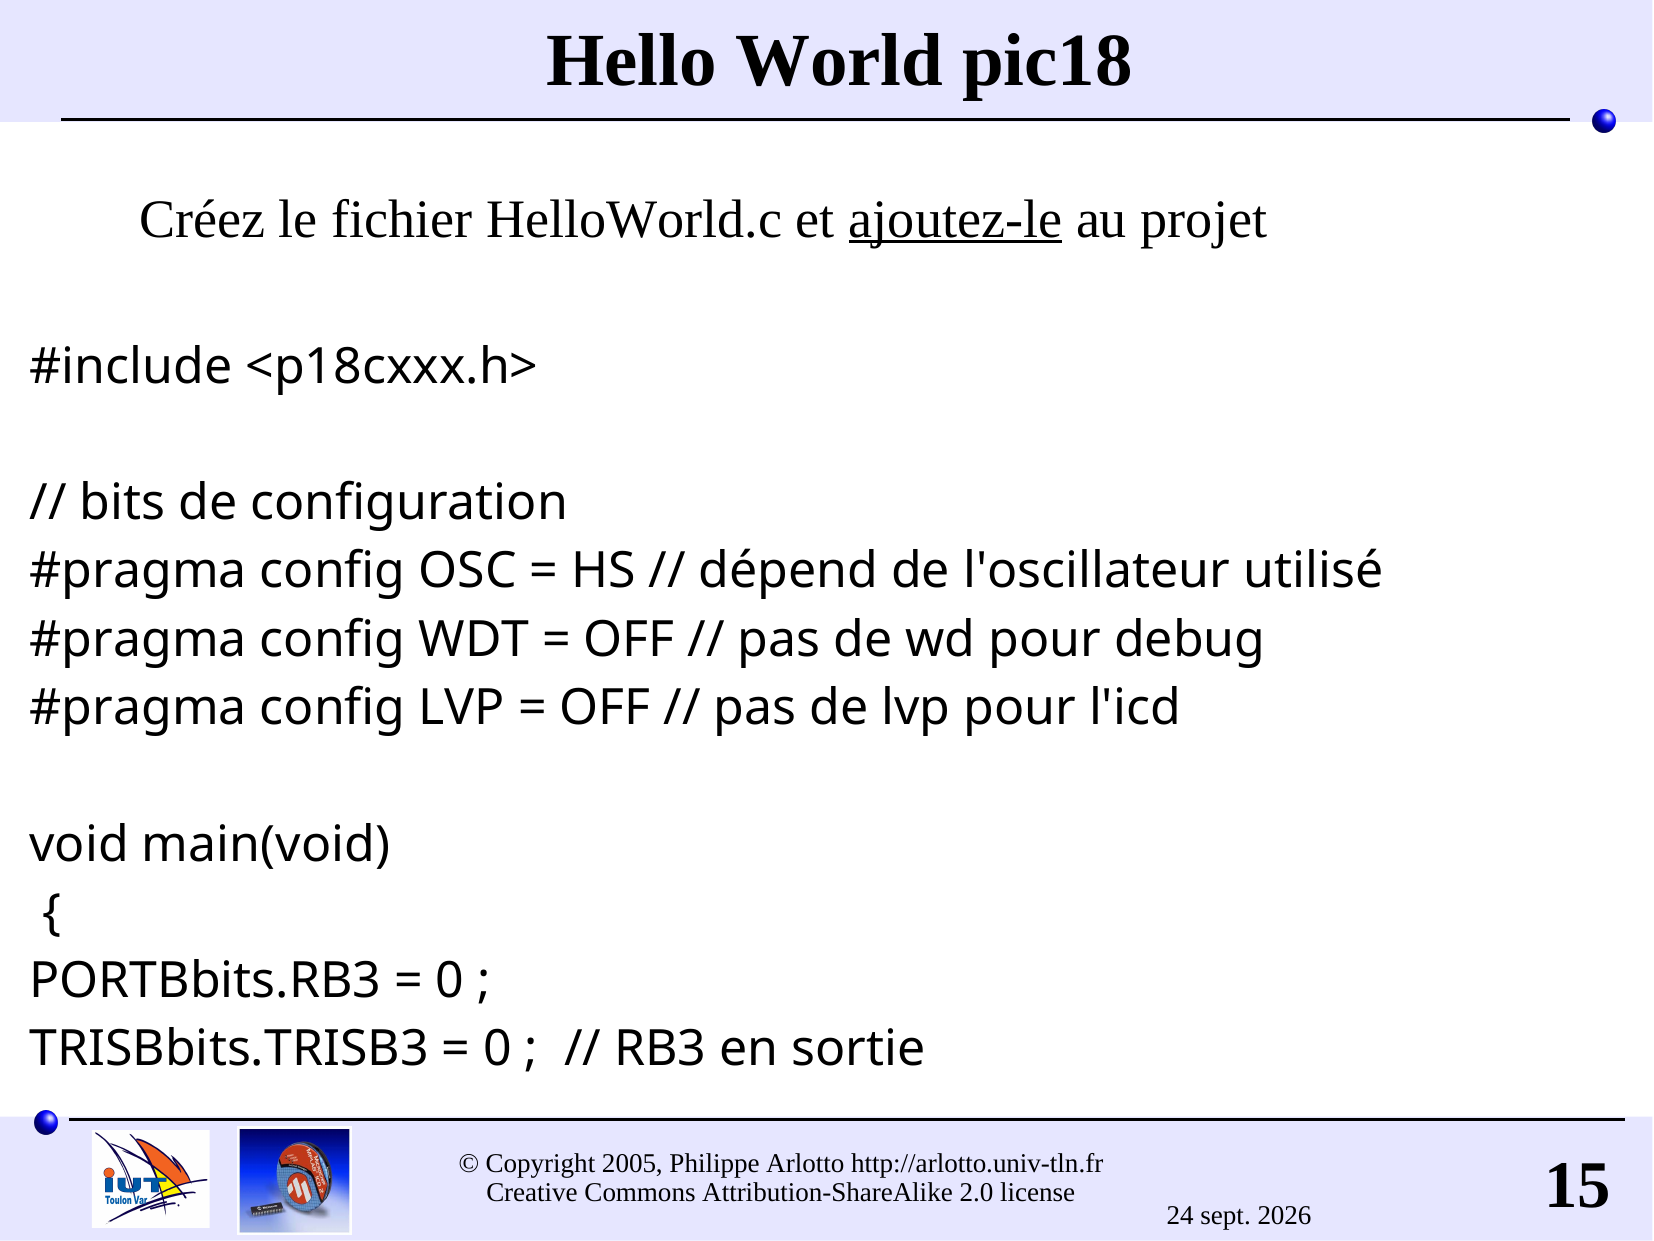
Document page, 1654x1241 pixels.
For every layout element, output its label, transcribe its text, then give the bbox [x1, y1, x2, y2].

picture [237, 1126, 352, 1235]
text_box #include <p18cxxx.h> // bits de configuration #pragma config OSC = HS // dépend de l'oscillateur utilisé #pragma config WDT = OFF // pas de wd pour debug #pragma config LVP = OFF // pas de lvp pour l'icd void main(void) { PORTBbits.RB3 = 0 ; TRISBbits.TRISB3 = 0 ; // RB3 en sortie [29, 329, 1565, 1068]
list Créez le fichier HelloWorld.c et ajoutez-le au projet [121, 188, 1534, 329]
title Hello World pic18 [95, 14, 1585, 107]
